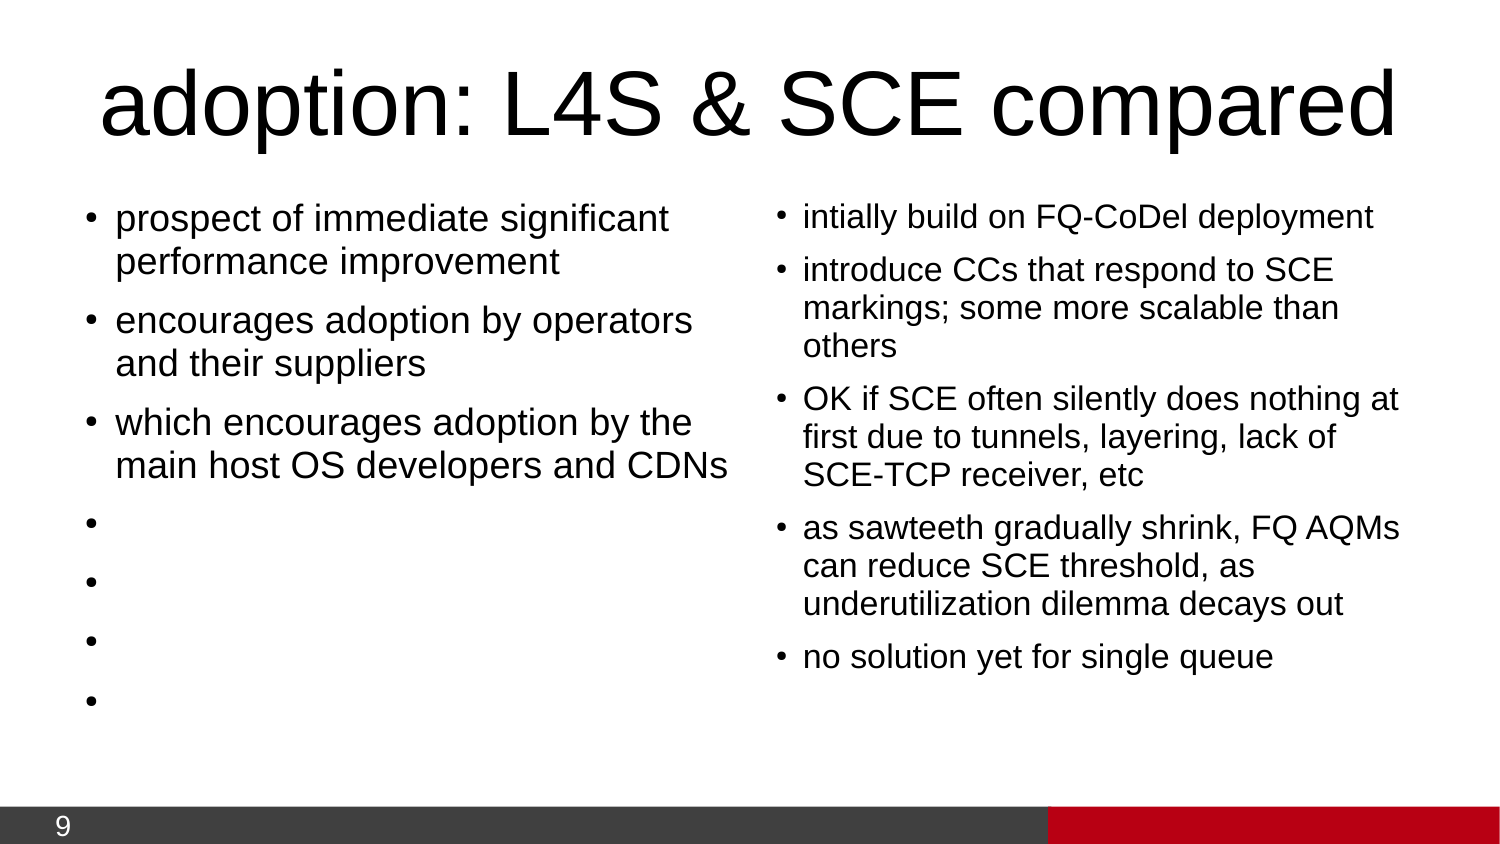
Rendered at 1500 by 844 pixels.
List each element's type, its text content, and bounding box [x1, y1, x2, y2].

list intially build on FQ-CoDel deployment introduce CCs that respond to SCE markings; some more scalable than others OK if SCE often silently does nothing at first due to tunnels, layering, lack of SCE-TCP receiver, etc as sawteeth gradually shrink, FQ AQMs can reduce SCE threshold, as underutilization dilemma decays out no solution yet for single queue [766, 197, 1426, 687]
title adoption: L4S & SCE compared [75, 33, 1425, 175]
list prospect of immediate significant performance improvement encourages adoption by operators and their suppliers which encourages adoption by the main host OS developers and CDNs [75, 197, 734, 687]
